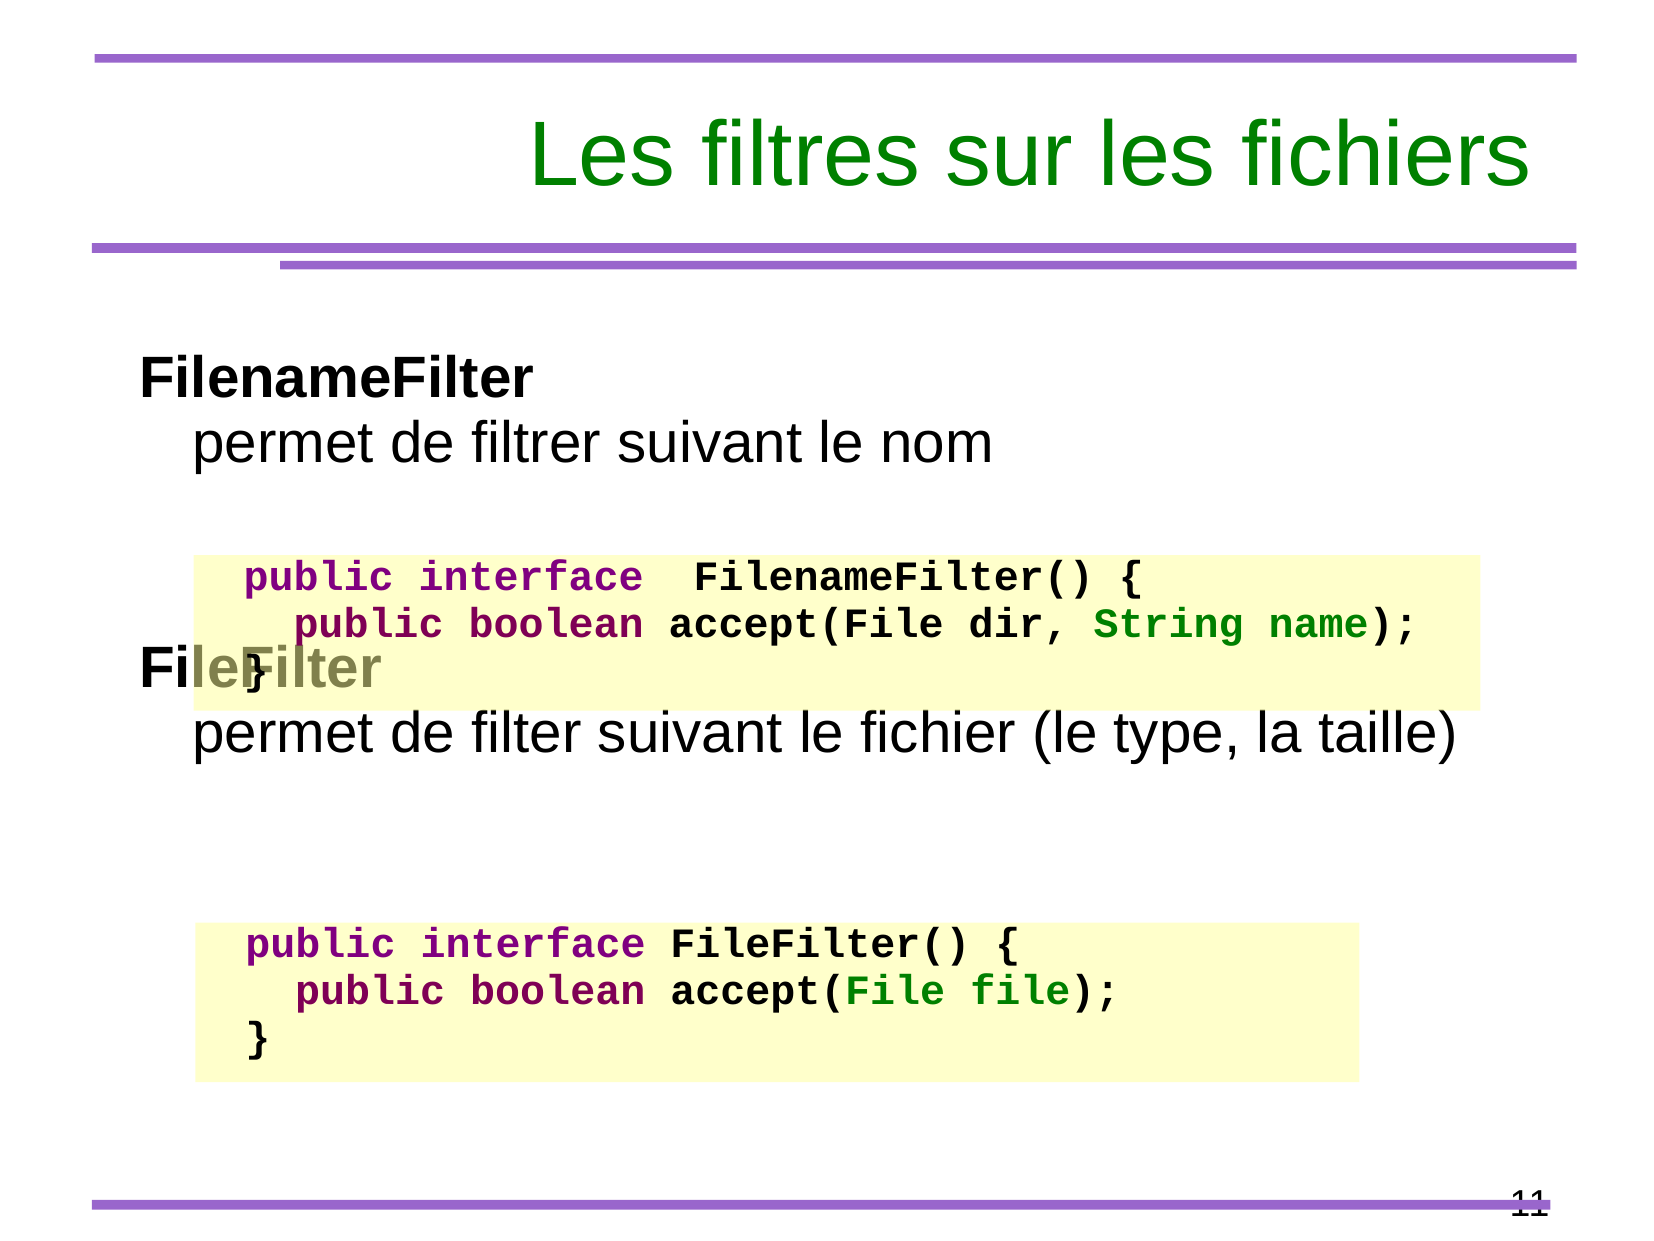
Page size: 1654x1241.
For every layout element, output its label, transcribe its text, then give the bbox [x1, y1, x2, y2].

text_box public interface FilenameFilter() { public boolean accept(File dir, String name); } [193, 555, 1481, 711]
text_box public interface FileFilter() { public boolean accept(File file); } [195, 922, 1360, 1083]
title Les filtres sur les fichiers [121, 49, 1534, 257]
list FilenameFilter permet de filtrer suivant le nom FileFilter permet de filter suivant le fichier (le type, la taille) [121, 344, 1534, 1127]
